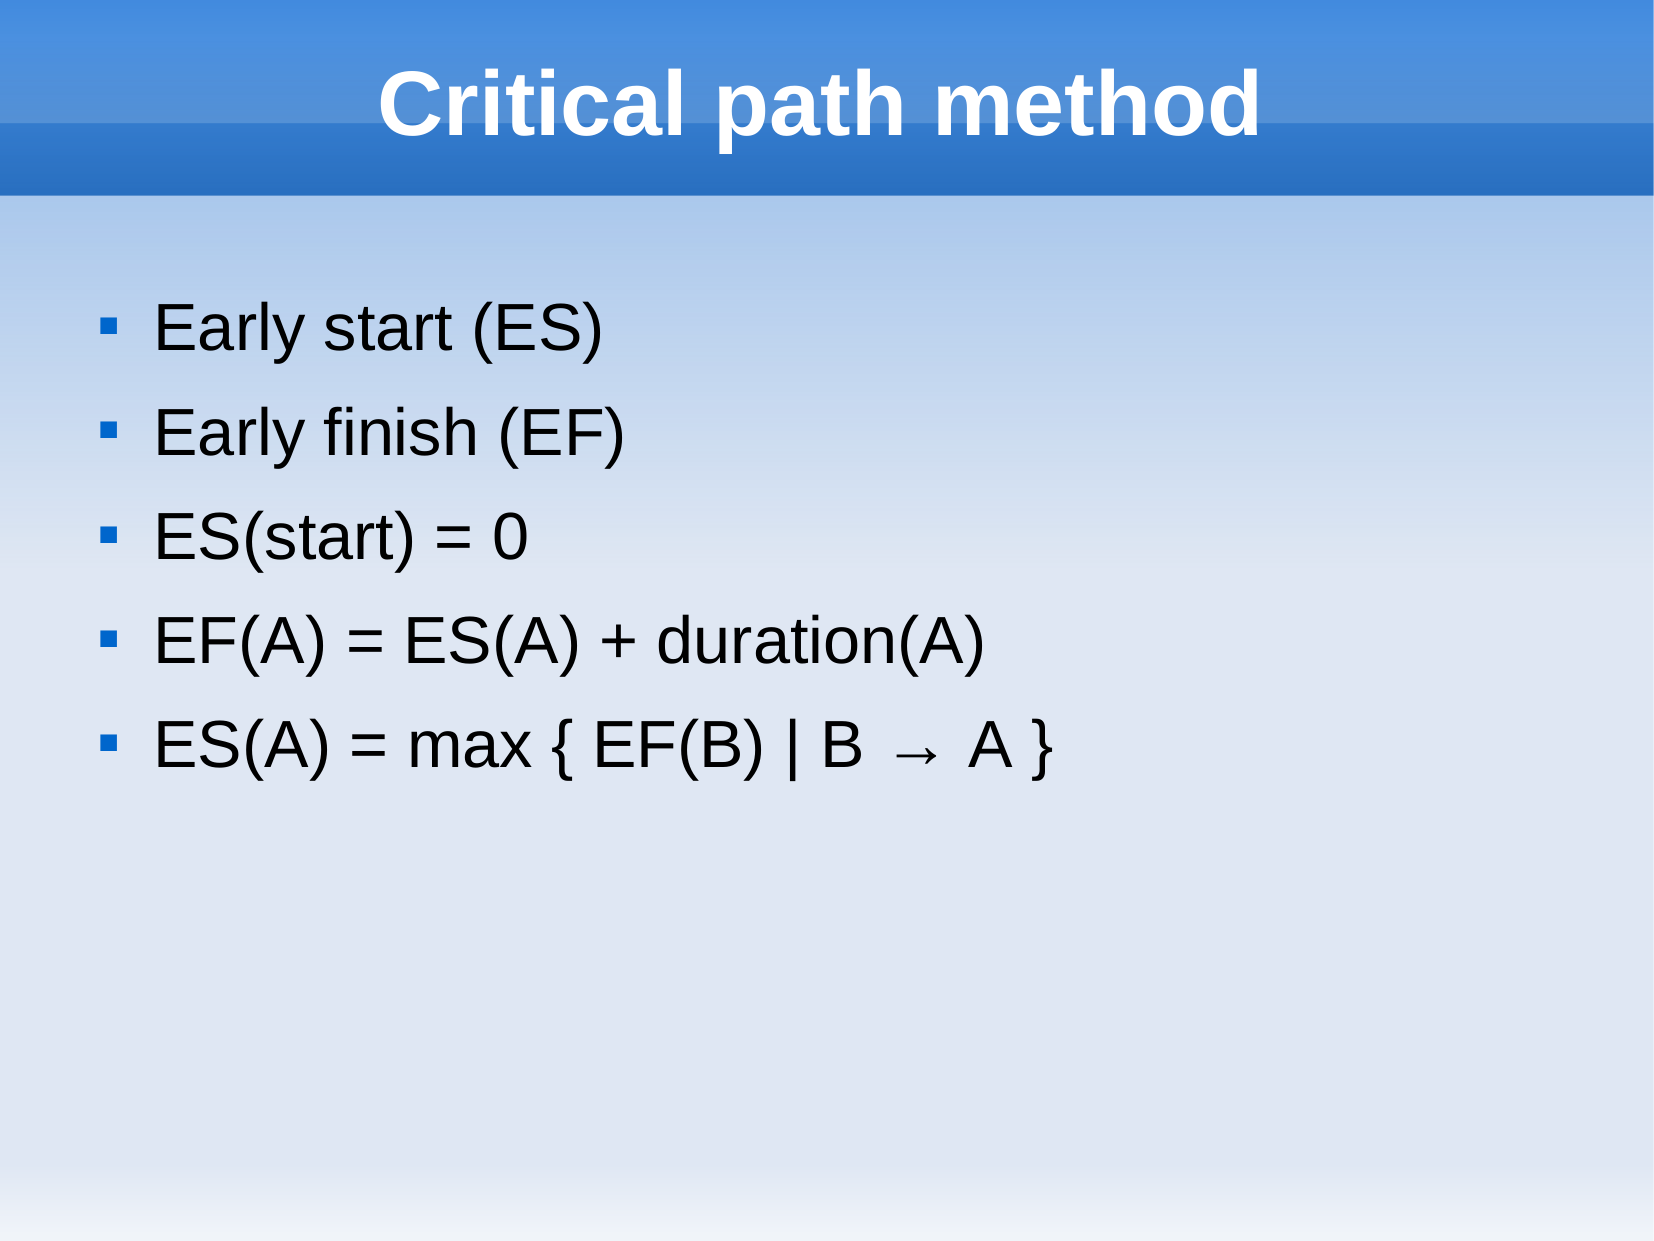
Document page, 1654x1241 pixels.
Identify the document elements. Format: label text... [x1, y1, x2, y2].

list Early start (ES) Early finish (EF) ES(start) = 0 EF(A) = ES(A) + duration(A) ES(A) = max { EF(B) | B → A } [82, 290, 1571, 1094]
picture [0, 0, 1654, 1241]
title Critical path method [76, 7, 1565, 200]
